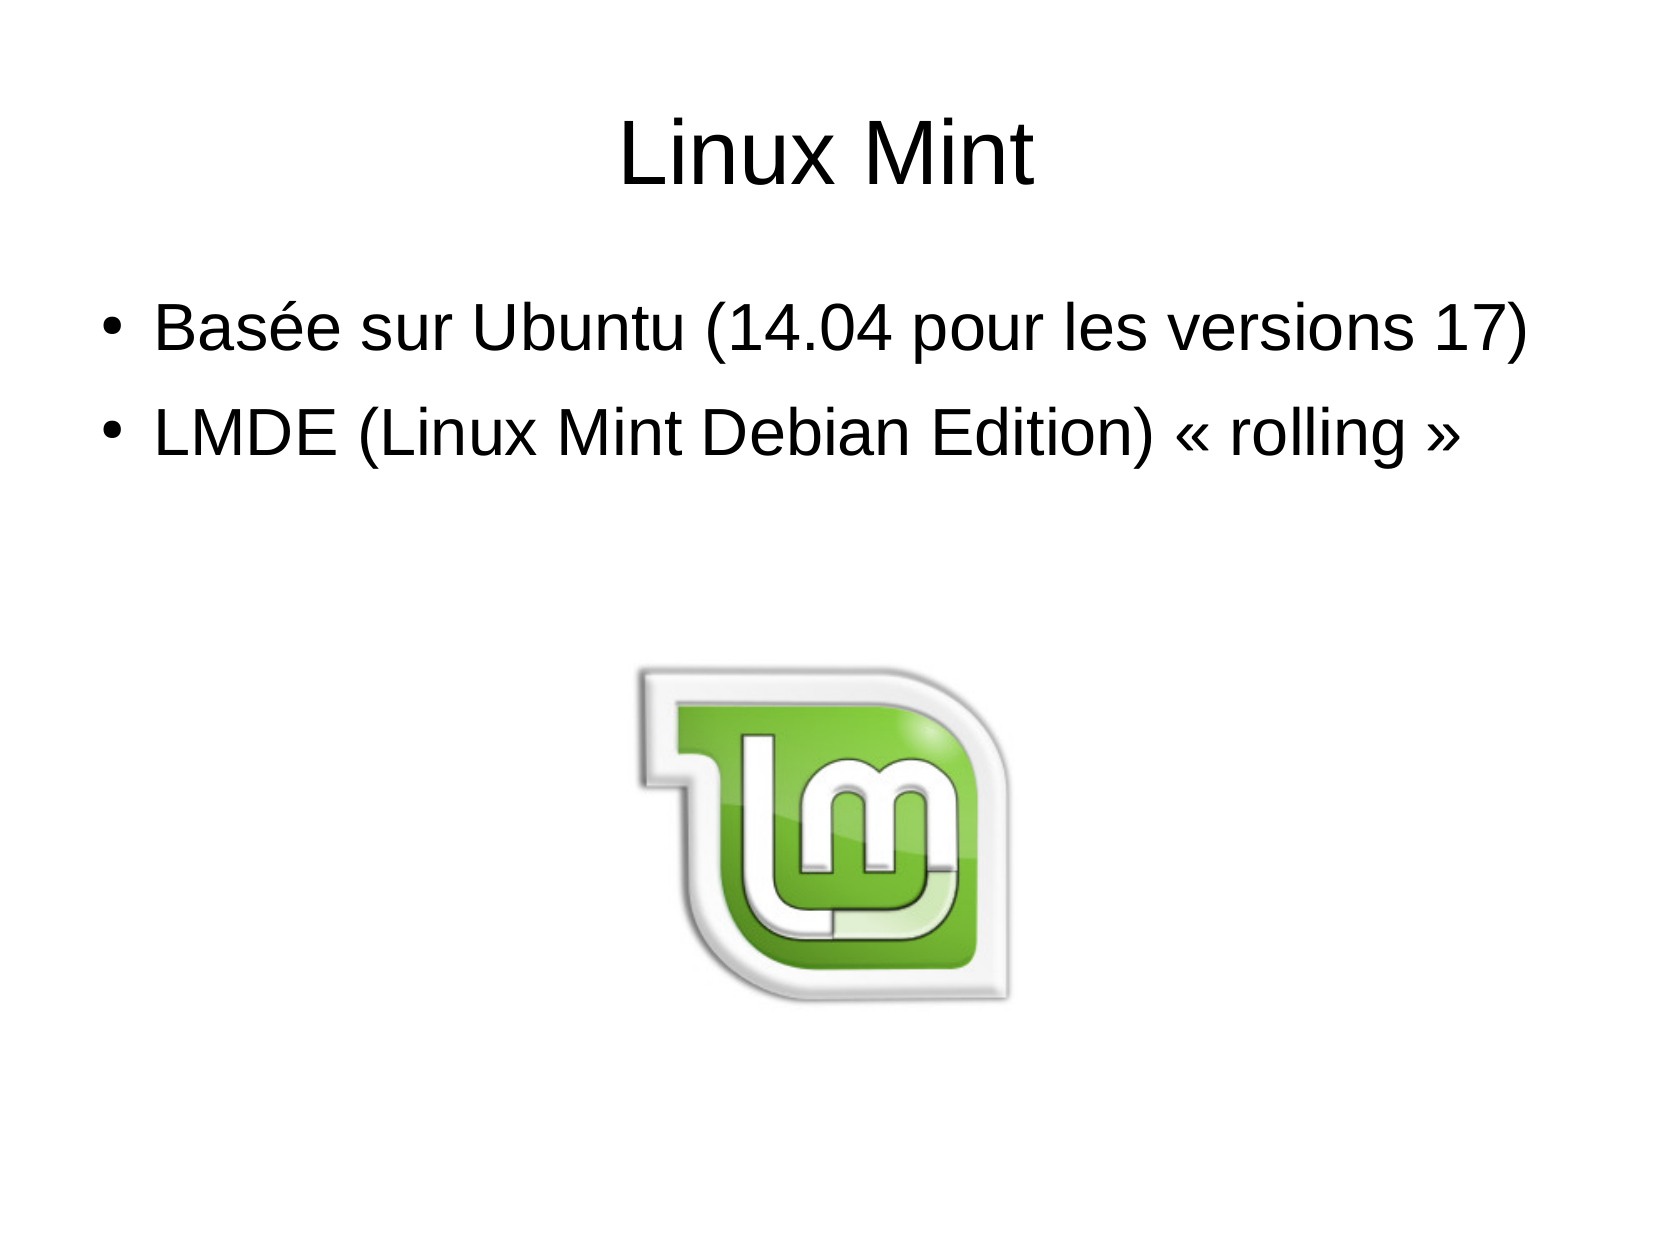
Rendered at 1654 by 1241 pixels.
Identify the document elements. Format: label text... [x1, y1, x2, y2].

picture [627, 637, 1028, 1038]
list Basée sur Ubuntu (14.04 pour les versions 17) LMDE (Linux Mint Debian Edition) « rolling » [82, 290, 1571, 1010]
title Linux Mint [82, 49, 1571, 257]
